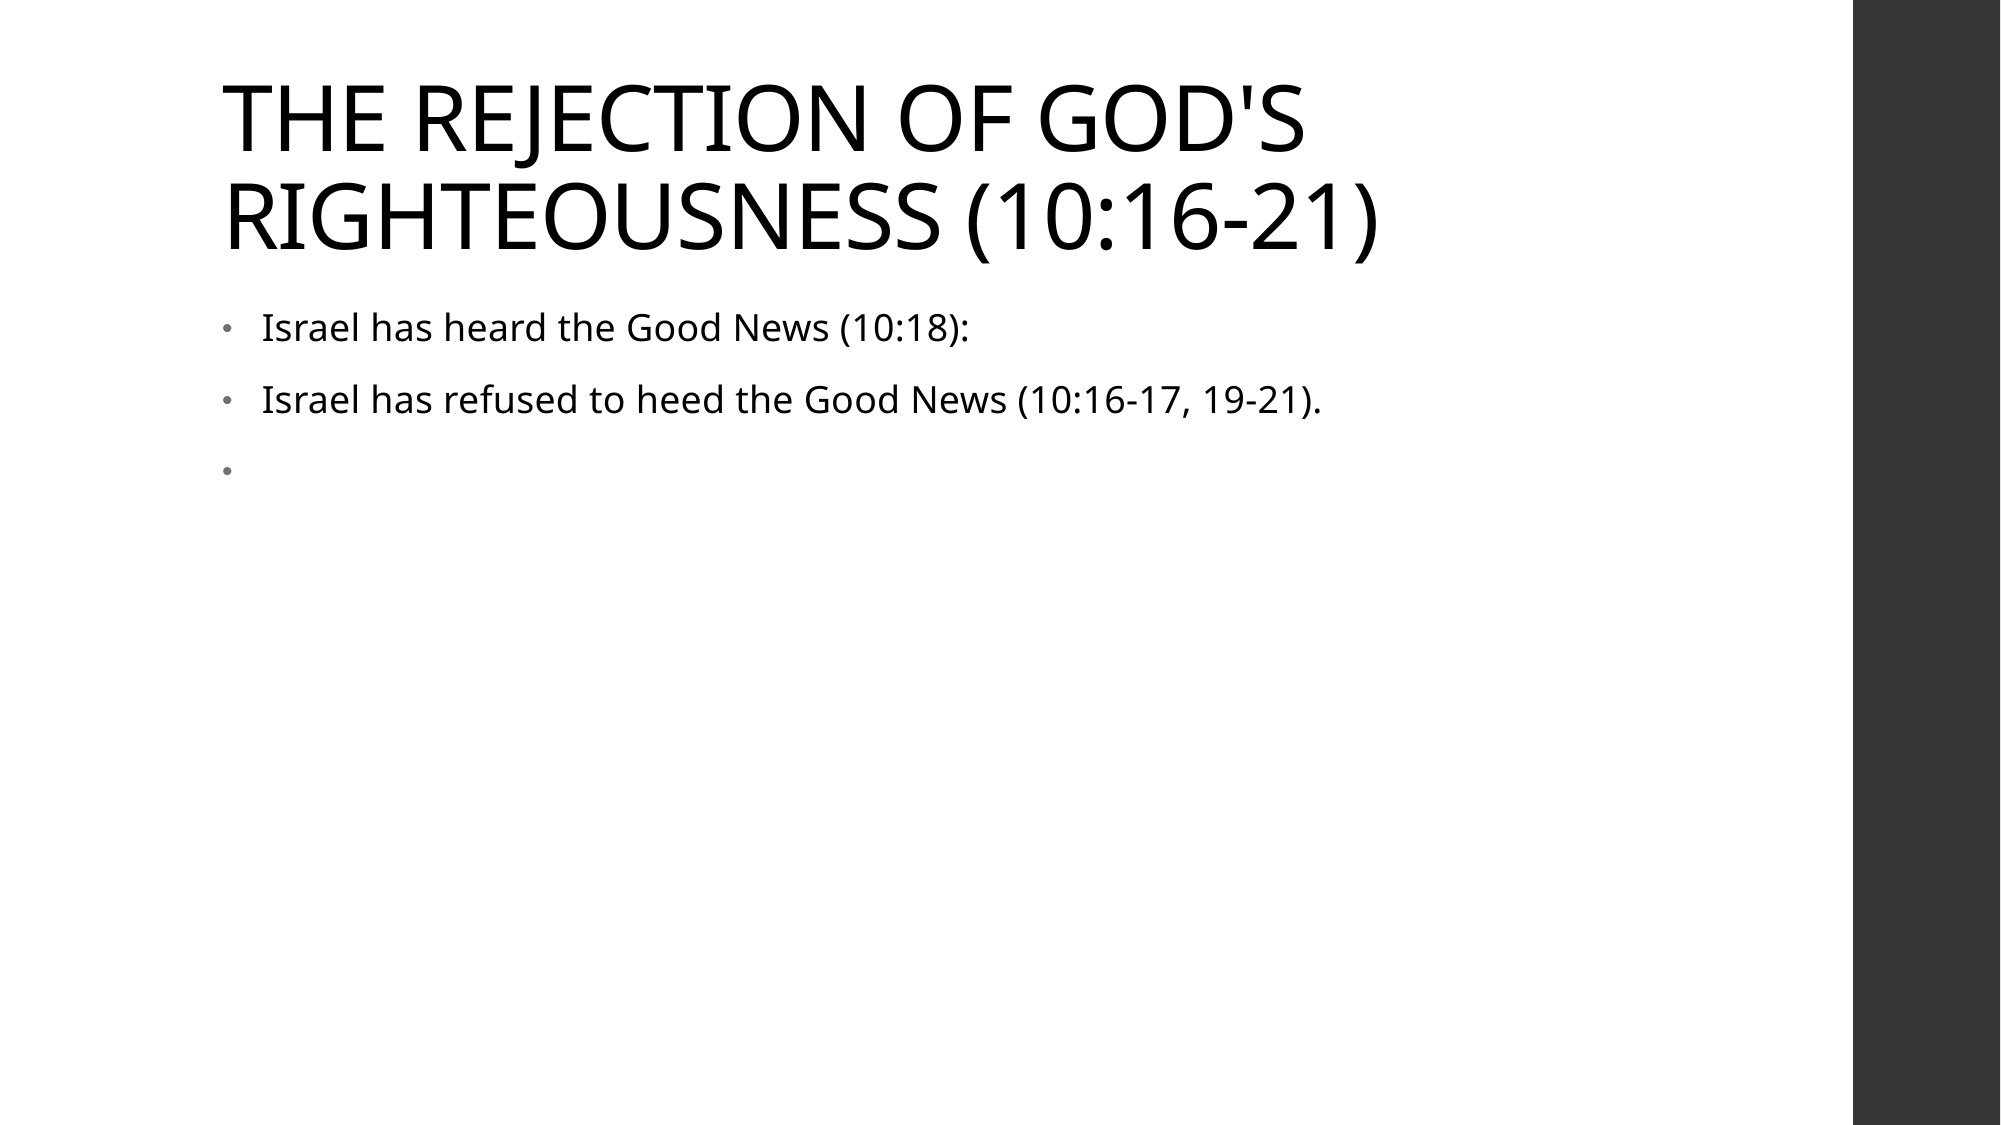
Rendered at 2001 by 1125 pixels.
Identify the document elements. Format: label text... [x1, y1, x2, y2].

list Israel has heard the Good News (10:18): Israel has refused to heed the Good News (10:16-17, 19-21). [206, 299, 1617, 1014]
title THE REJECTION OF GOD'S RIGHTEOUSNESS (10:16-21) [206, 60, 1797, 278]
